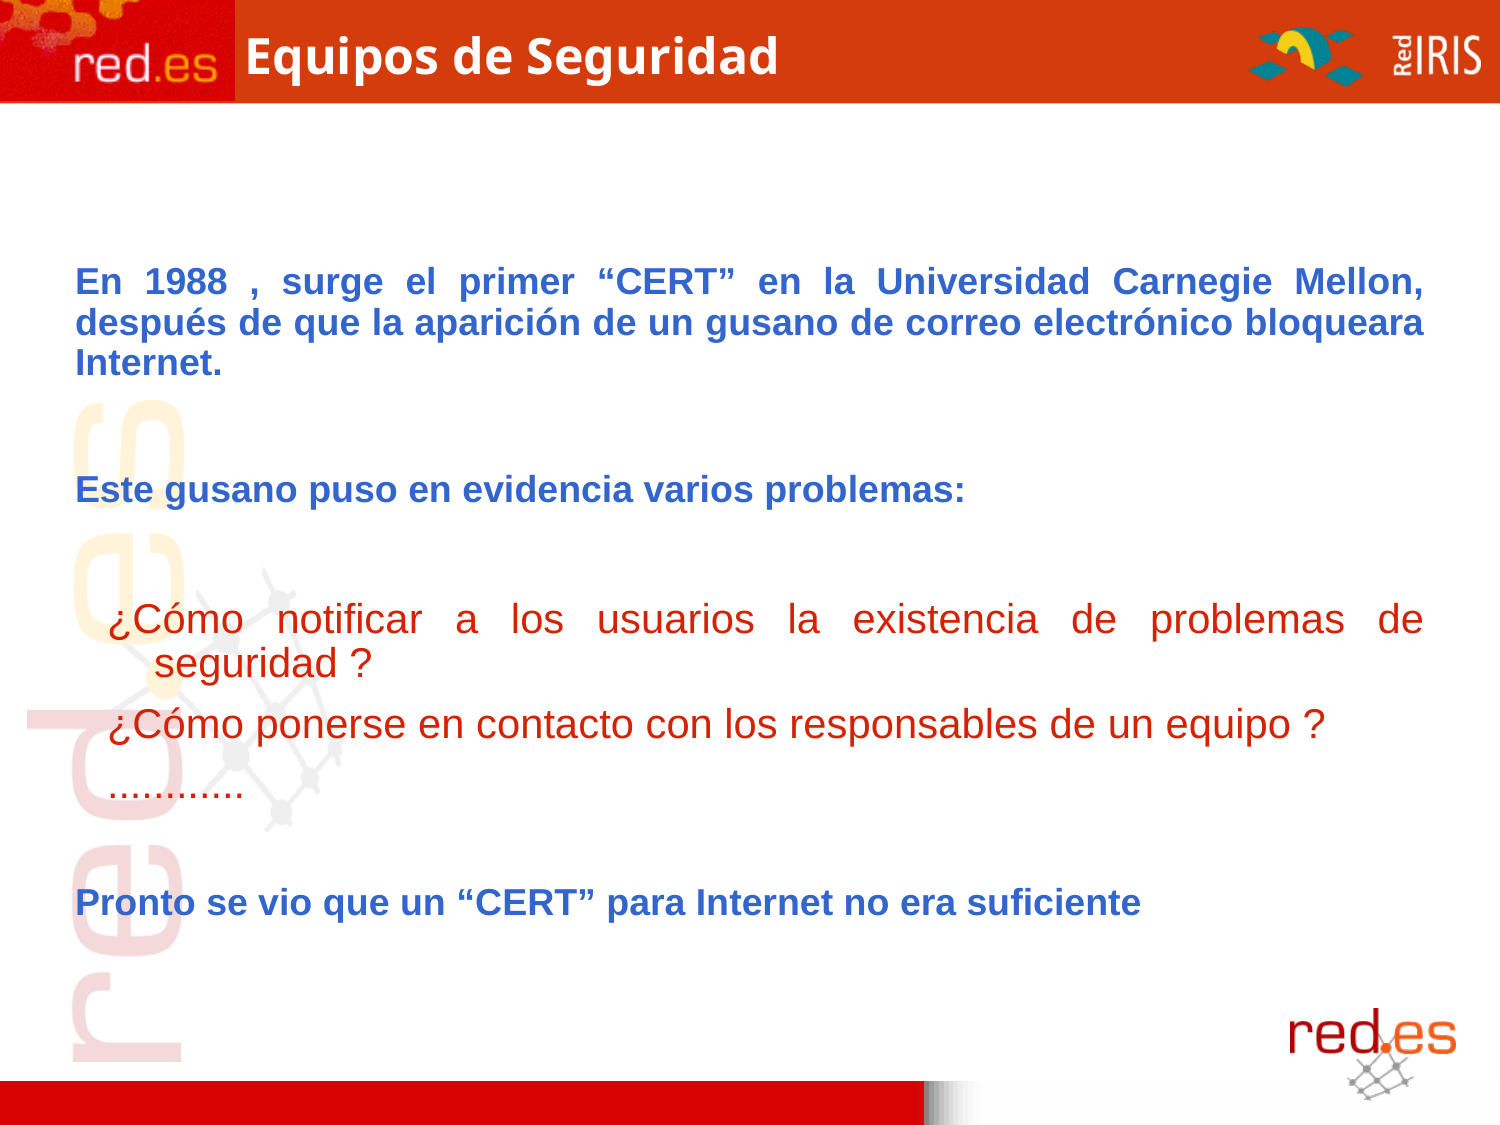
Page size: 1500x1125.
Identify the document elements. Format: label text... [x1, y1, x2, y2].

list En 1988 , surge el primer “CERT” en la Universidad Carnegie Mellon, después de que la aparición de un gusano de correo electrónico bloqueara Internet. Este gusano puso en evidencia varios problemas: ¿Cómo notificar a los usuarios la existencia de problemas de seguridad ? ¿Cómo ponerse en contacto con los responsables de un equipo ? ............ Pronto se vio que un “CERT” para Internet no era suficiente [75, 262, 1426, 1006]
picture [1412, 27, 1481, 87]
title Equipos de Seguridad [244, 0, 1412, 121]
picture [0, 1008, 1500, 1125]
picture [0, 0, 235, 101]
picture [27, 400, 345, 1062]
